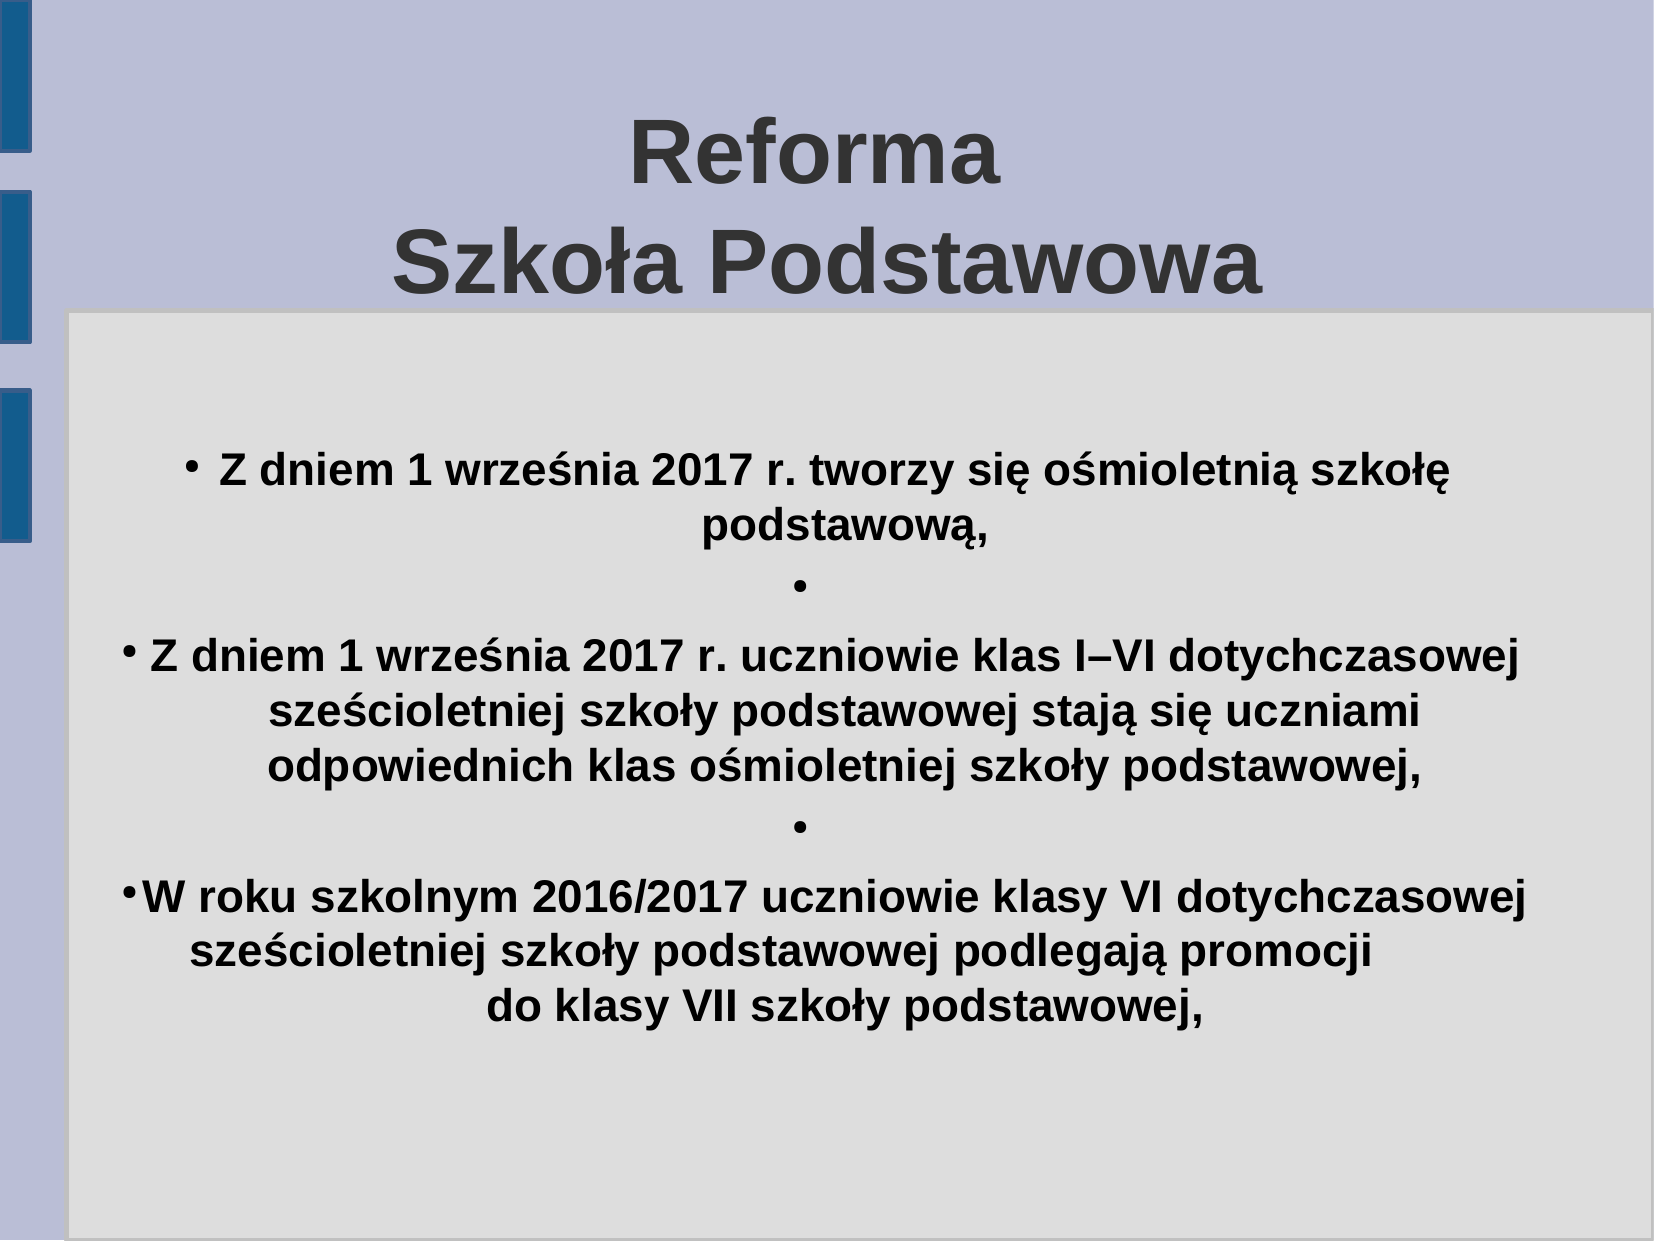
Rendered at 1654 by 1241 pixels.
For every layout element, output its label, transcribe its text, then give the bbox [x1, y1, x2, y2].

title Reforma Szkoła Podstawowa [121, 92, 1534, 298]
subtitle Z dniem 1 września 2017 r. tworzy się ośmioletnią szkołę podstawową, Z dniem 1 września 2017 r. uczniowie klas I–VI dotychczasowej sześcioletniej szkoły podstawowej stają się uczniami odpowiednich klas ośmioletniej szkoły podstawowej, W roku szkolnym 2016/2017 uczniowie klasy VI dotychczasowej sześcioletniej szkoły podstawowej podlegają promocji do klasy VII szkoły podstawowej, [121, 352, 1534, 1119]
